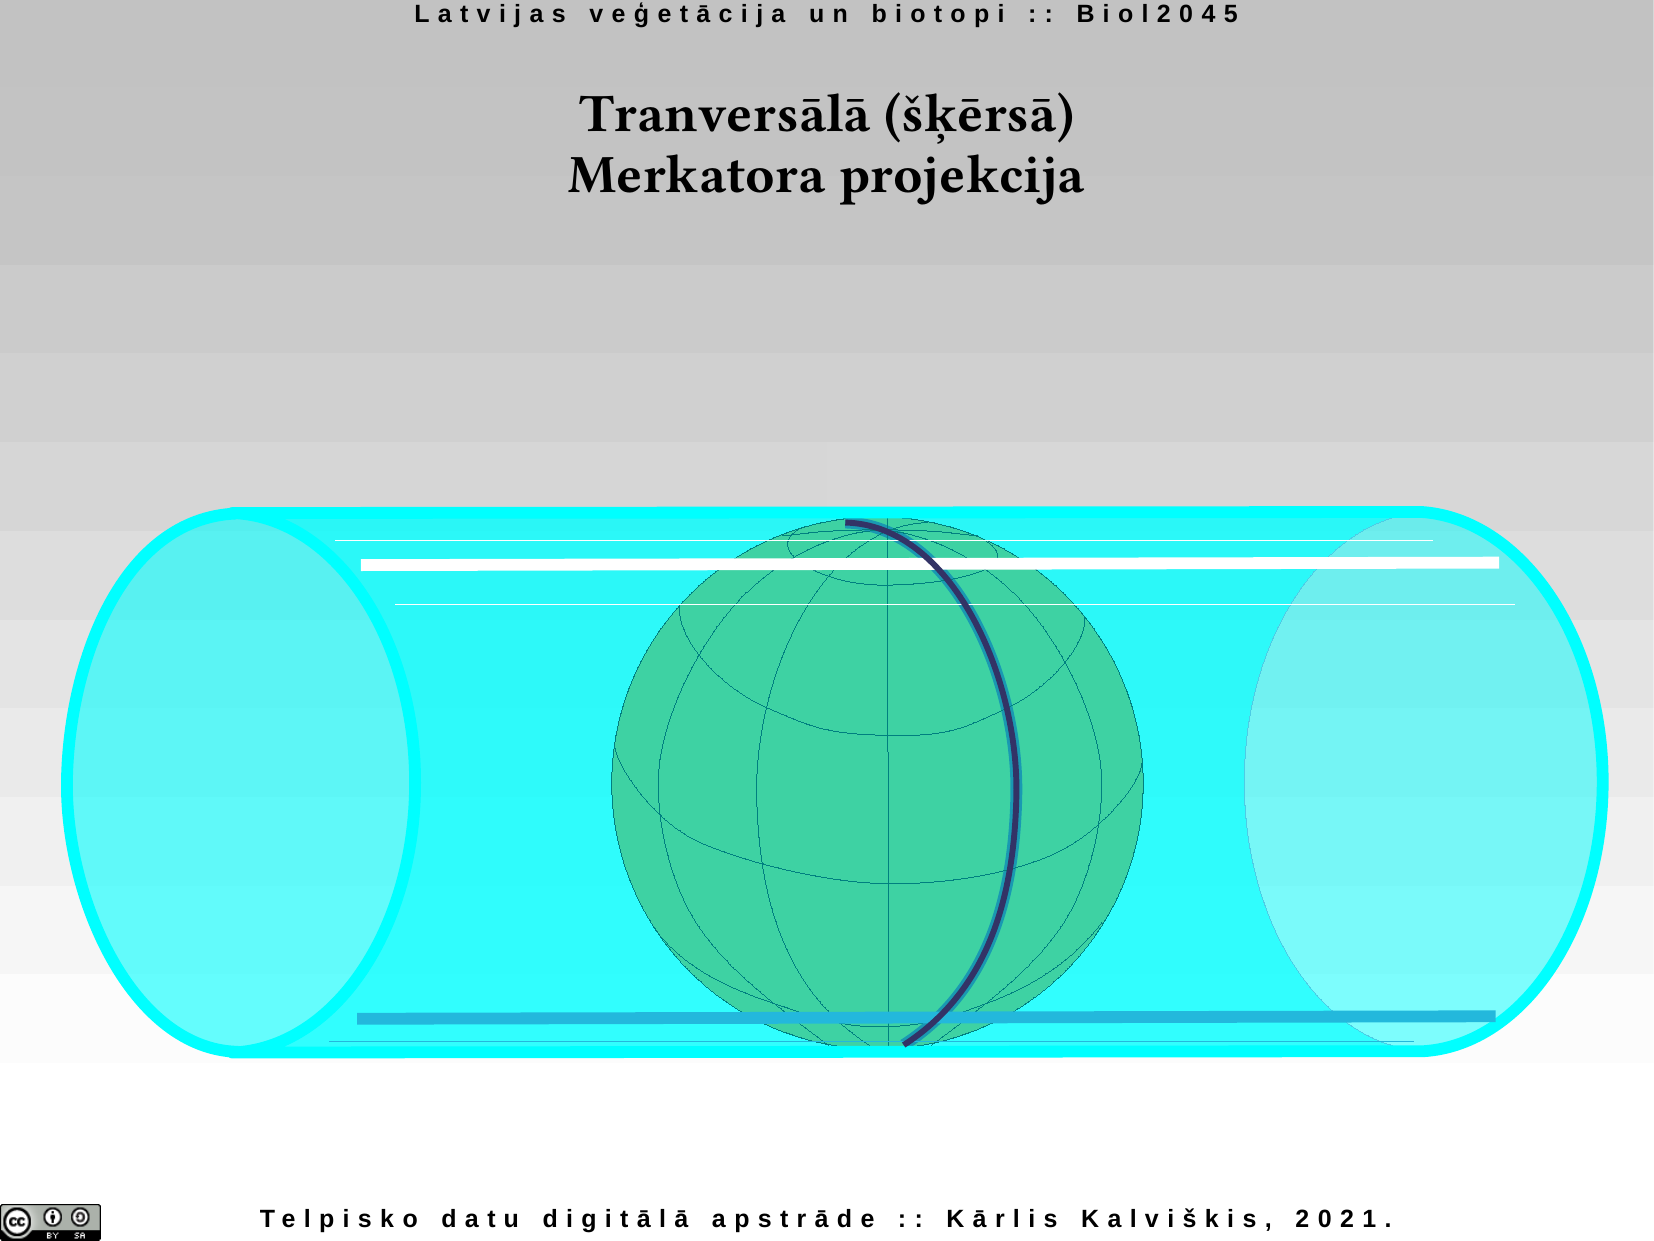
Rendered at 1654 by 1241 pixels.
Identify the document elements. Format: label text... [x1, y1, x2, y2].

text_box [67, 512, 1603, 1053]
title Tranversālā (šķērsā) Merkatora projekcija [0, 1, 1654, 287]
picture [0, 287, 1654, 1241]
